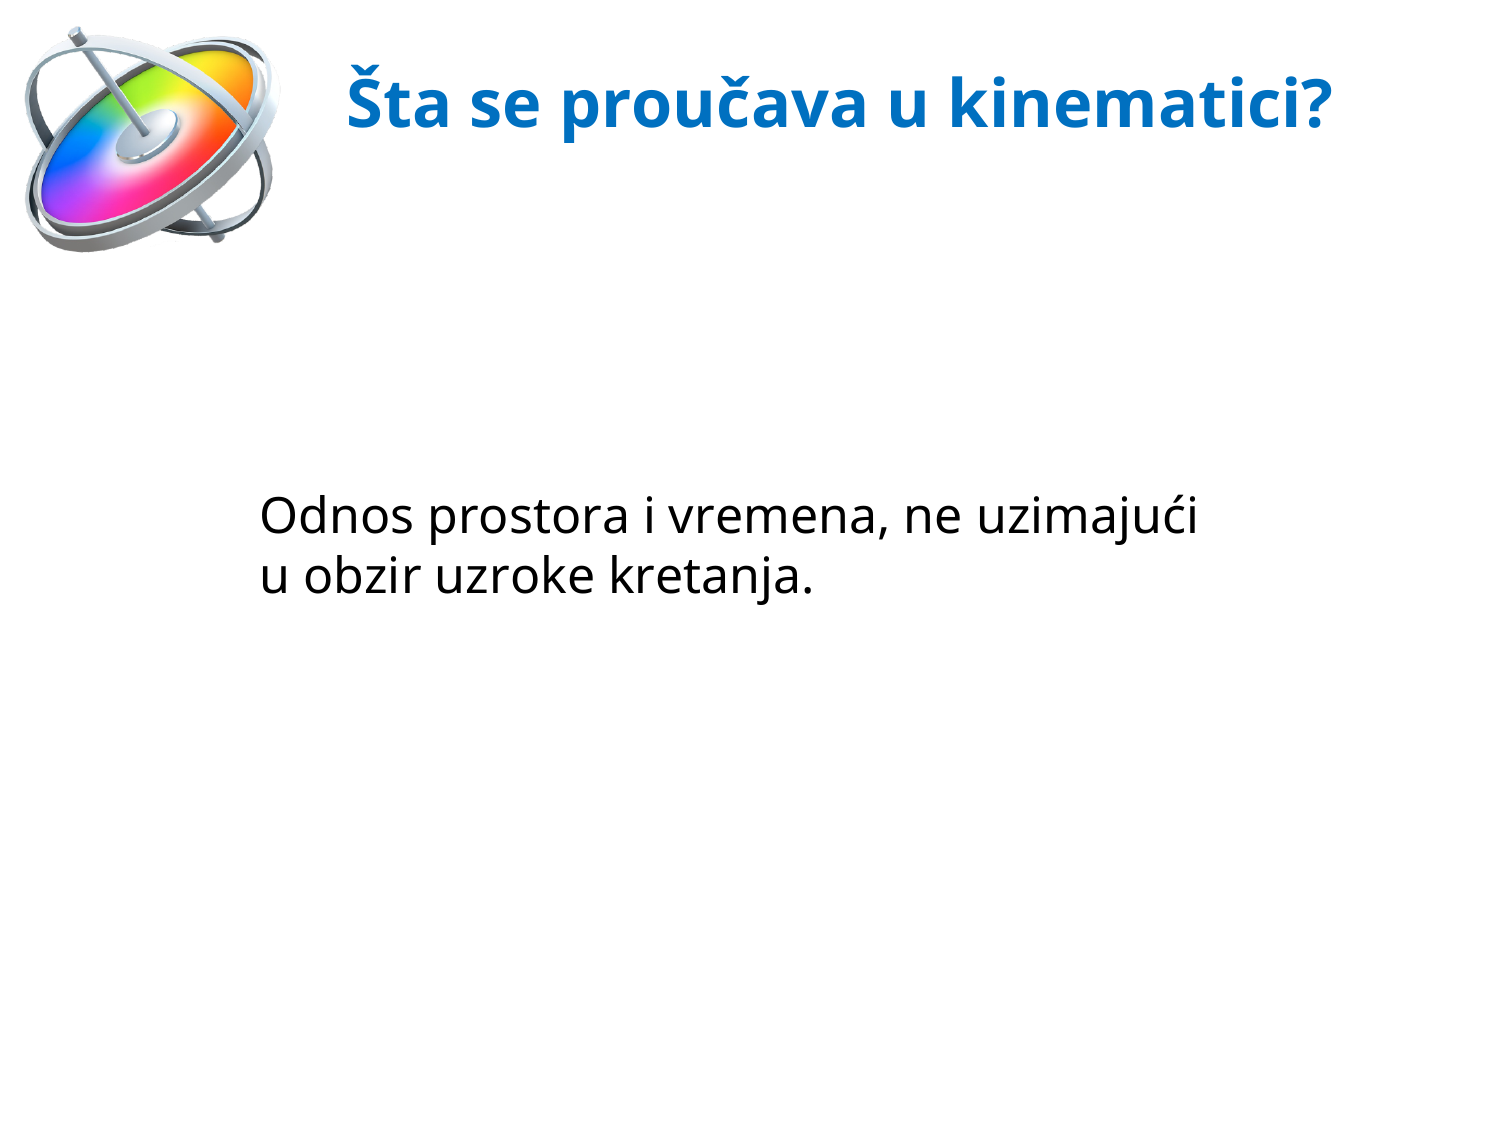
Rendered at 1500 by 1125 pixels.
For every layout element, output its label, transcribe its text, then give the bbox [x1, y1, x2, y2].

text_box Odnos prostora i vremena, ne uzimajući u obzir uzroke kretanja. [244, 475, 1257, 611]
text_box Šta se proučava u kinematici? [331, 53, 1482, 149]
picture [22, 24, 281, 255]
